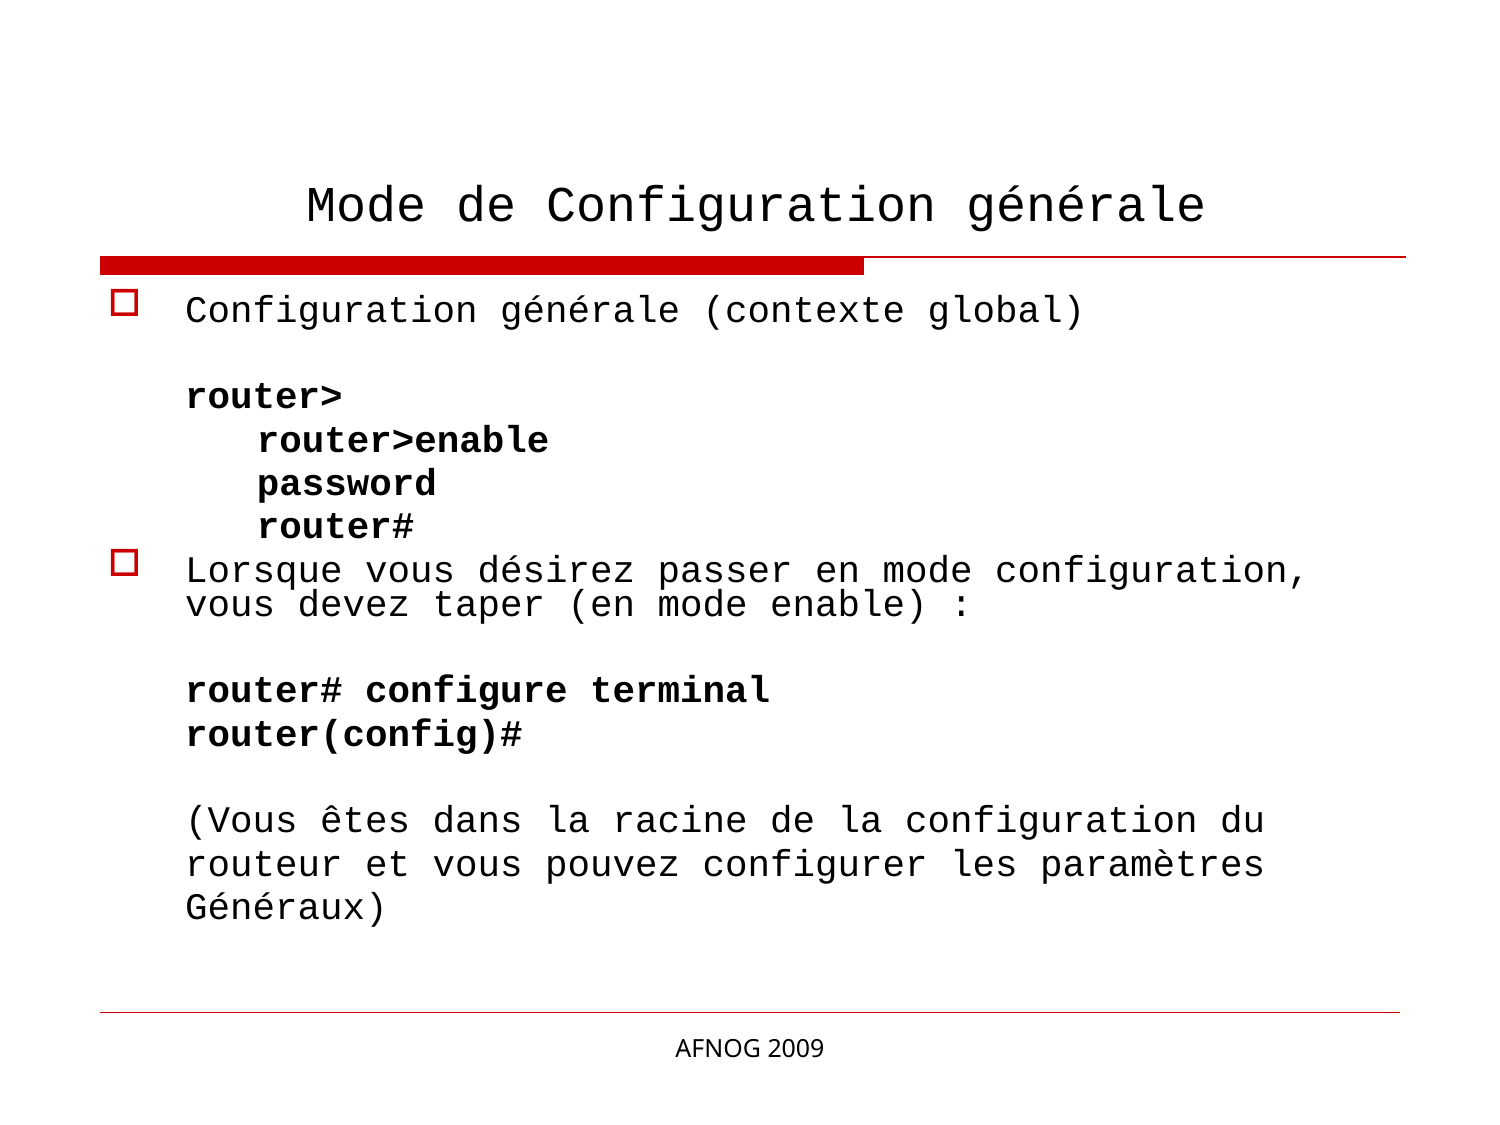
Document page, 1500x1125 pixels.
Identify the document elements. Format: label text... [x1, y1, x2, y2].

title Mode de Configuration générale [94, 49, 1407, 250]
text_box AFNOG 2009 [512, 1024, 988, 1103]
list Configuration générale (contexte global) router> router>enable password router# Lorsque vous désirez passer en mode configuration, vous devez taper (en mode enable) : router# configure terminal router(config)# (Vous êtes dans la racine de la configuration du routeur et vous pouvez configurer les paramètres Généraux) [92, 287, 1406, 988]
